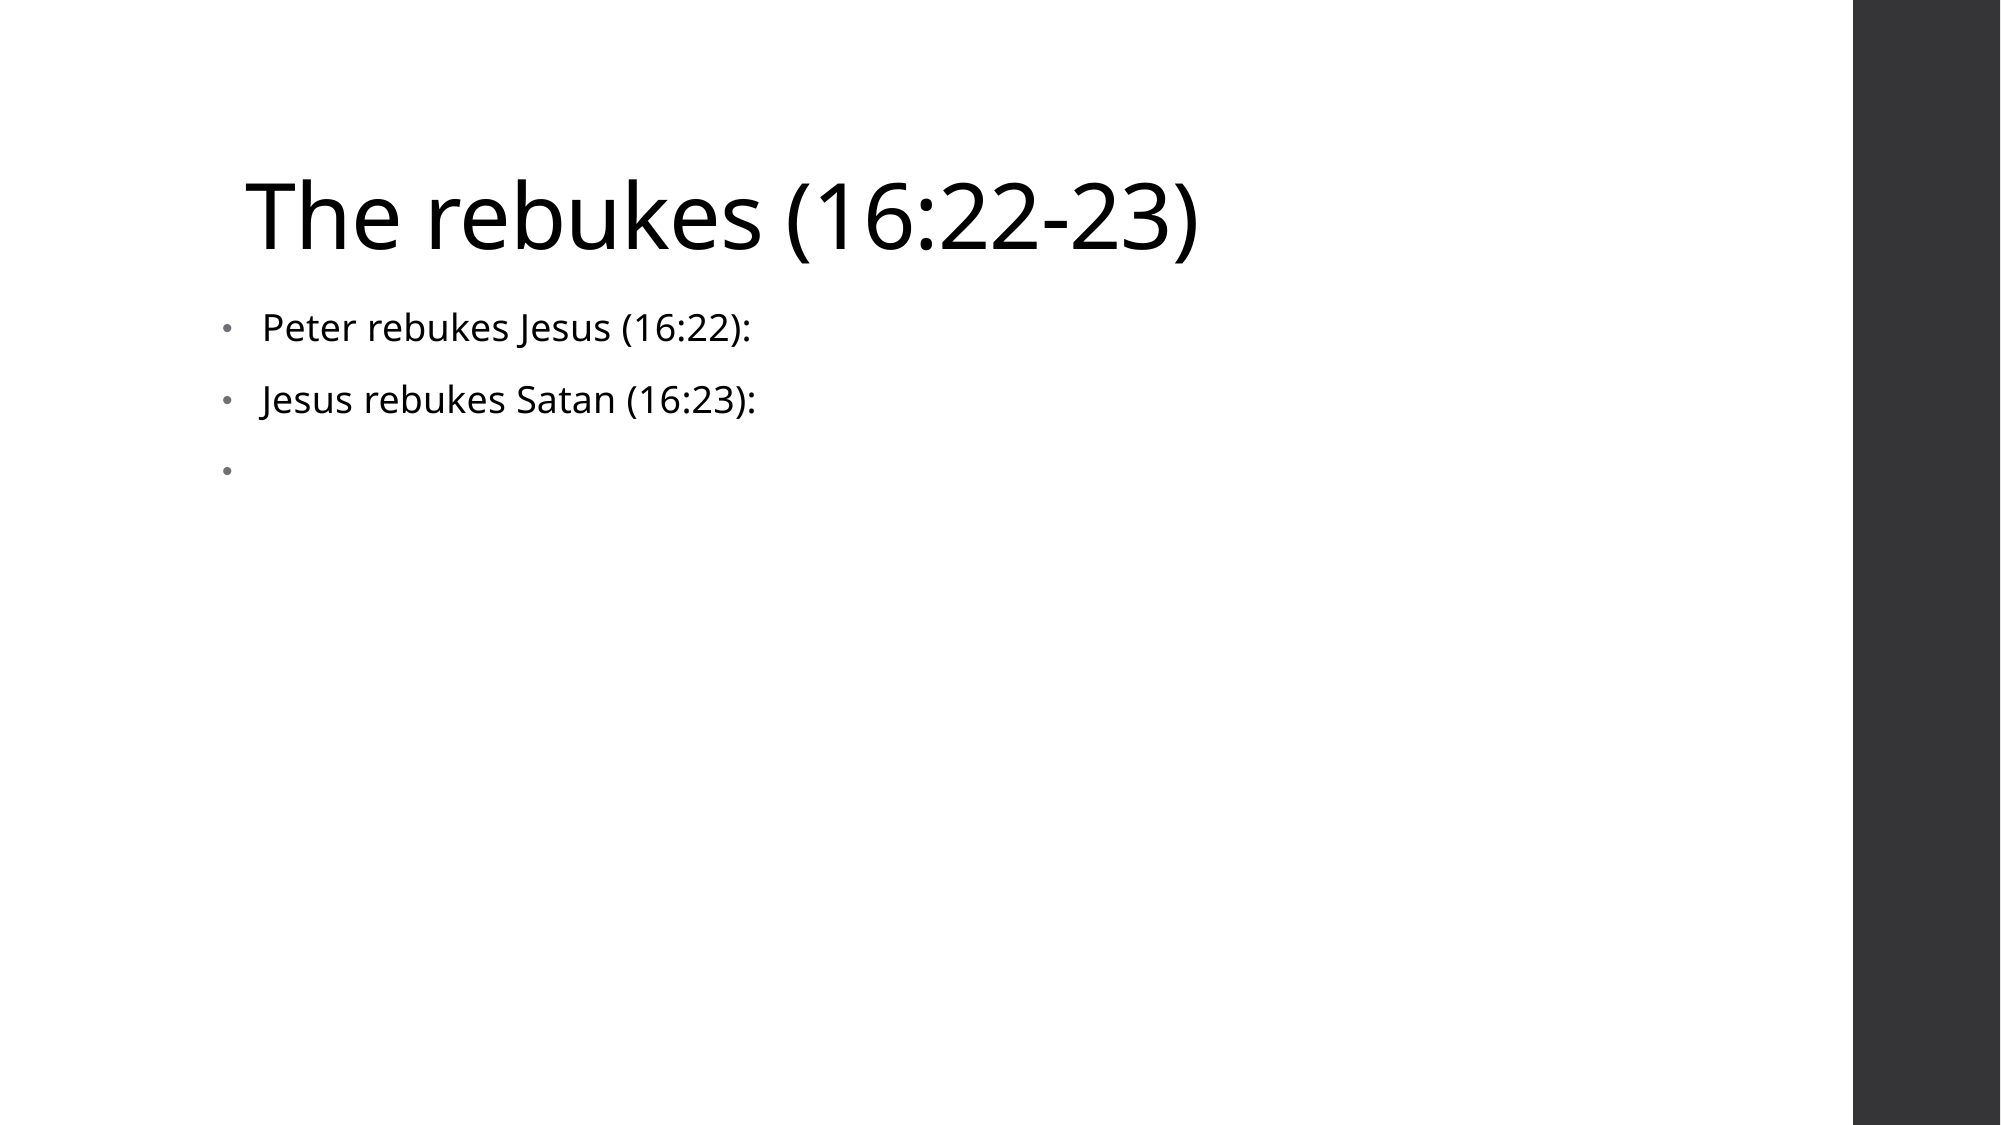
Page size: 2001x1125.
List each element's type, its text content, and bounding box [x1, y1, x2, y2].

list Peter rebukes Jesus (16:22): Jesus rebukes Satan (16:23): [206, 299, 1617, 1014]
title The rebukes (16:22-23) [206, 60, 1797, 278]
